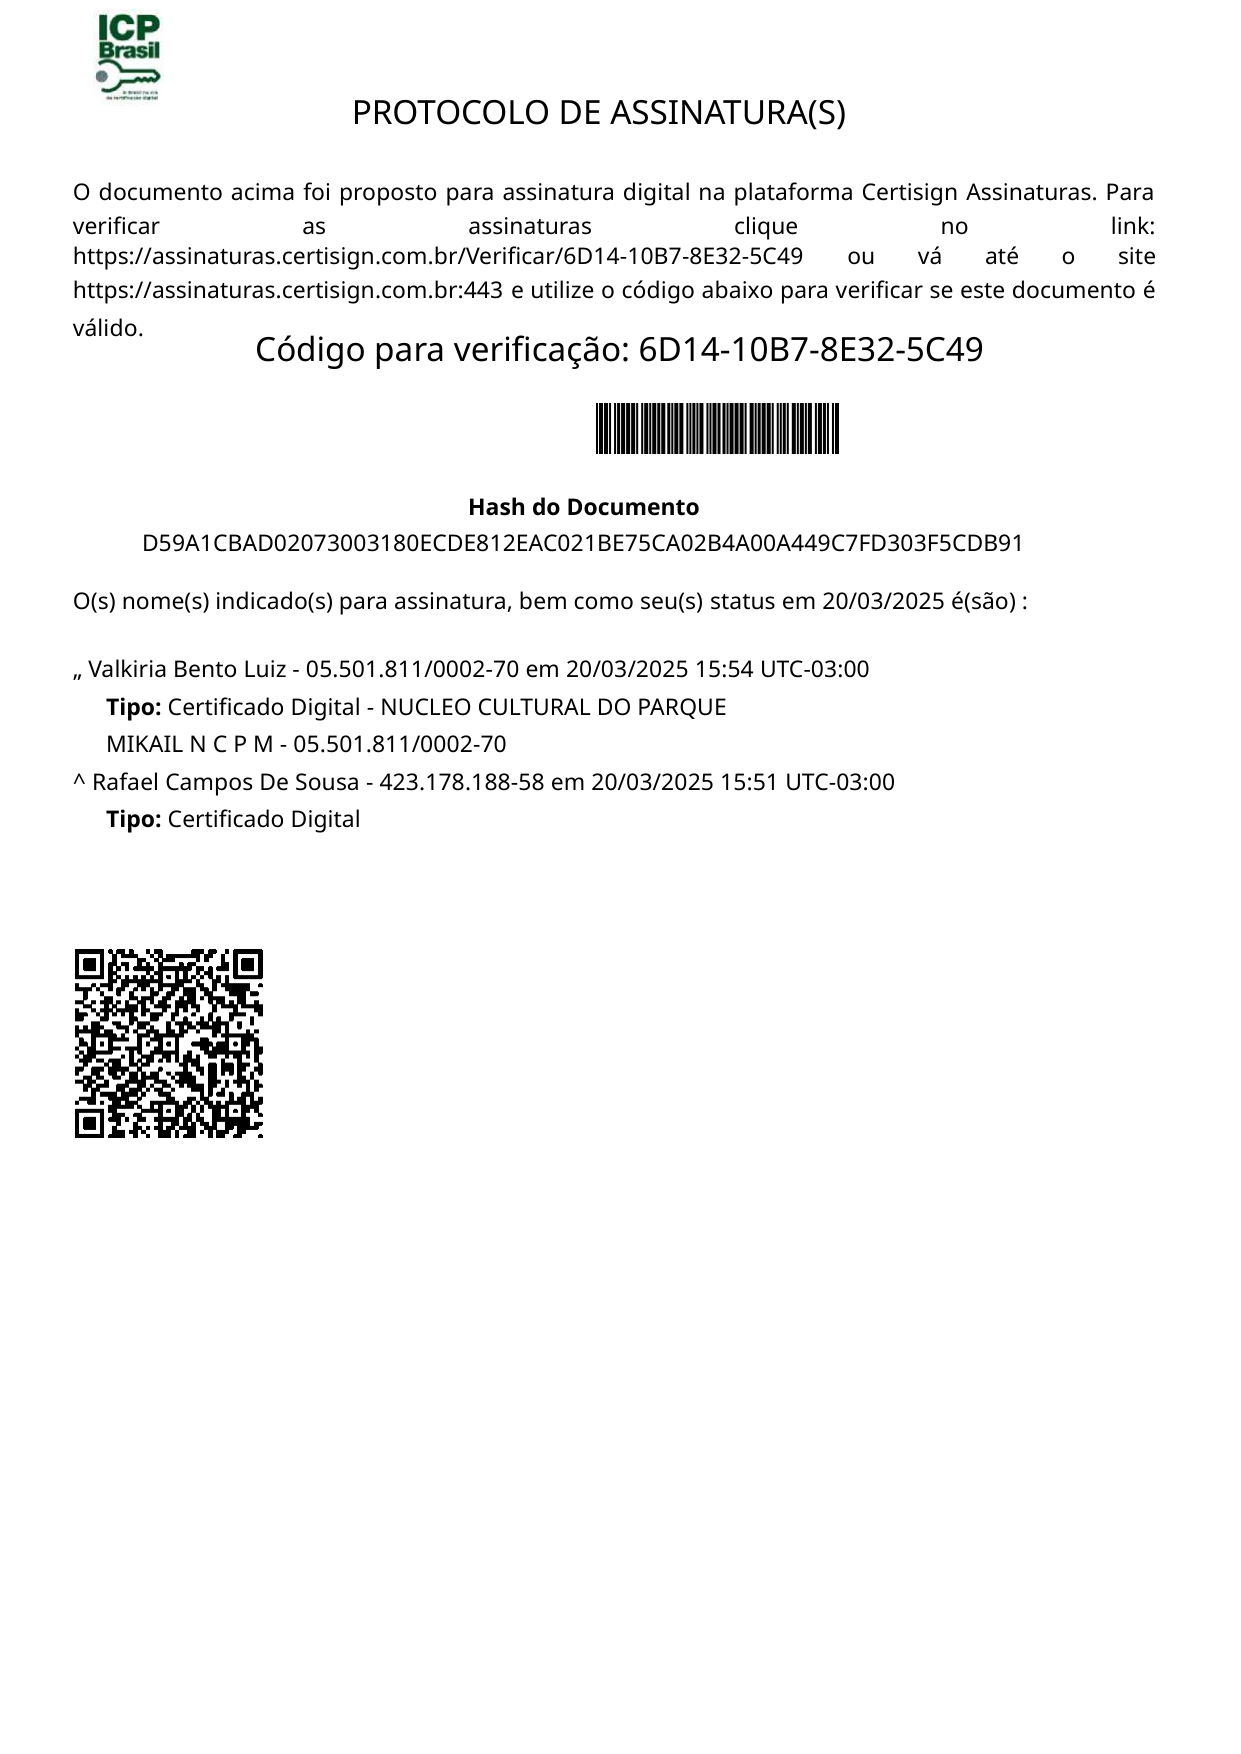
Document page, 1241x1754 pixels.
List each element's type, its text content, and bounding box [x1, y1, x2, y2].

picture [75, 950, 265, 1141]
text_box O documento acima foi proposto para assinatura digital na plataforma Certisign Assinaturas. Para verificar as assinaturas clique no link: https://assinaturas.certisign.com.br/Verificar/6D14-10B7-8E32-5C49 ou vá até o site https://assinaturas.certisign.com.br:443 e utilize o código abaixo para verificar se este documento é válido. [73, 171, 1169, 297]
text_box Código para verificação: 6D14-10B7-8E32-5C49 [260, 328, 980, 366]
picture [93, 9, 164, 107]
text_box Hash do Documento D59A1CBAD02073003180ECDE812EAC021BE75CA02B4A00A449C7FD303F5CDB91 O(s) nome(s) indicado(s) para assinatura, bem como seu(s) status em 20/03/2025 é(são) : „ Valkiria Bento Luiz - 05.501.811/0002-70 em 20/03/2025 15:54 UTC-03:00 Tipo: Certificado Digital - NUCLEO CULTURAL DO PARQUE MIKAIL N C P M - 05.501.811/0002-70 ^ Rafael Campos De Sousa - 423.178.188-58 em 20/03/2025 15:51 UTC-03:00 Tipo: Certificado Digital [73, 492, 1107, 927]
text_box PROTOCOLO DE ASSINATURA(S) [352, 91, 889, 128]
picture [596, 403, 839, 455]
